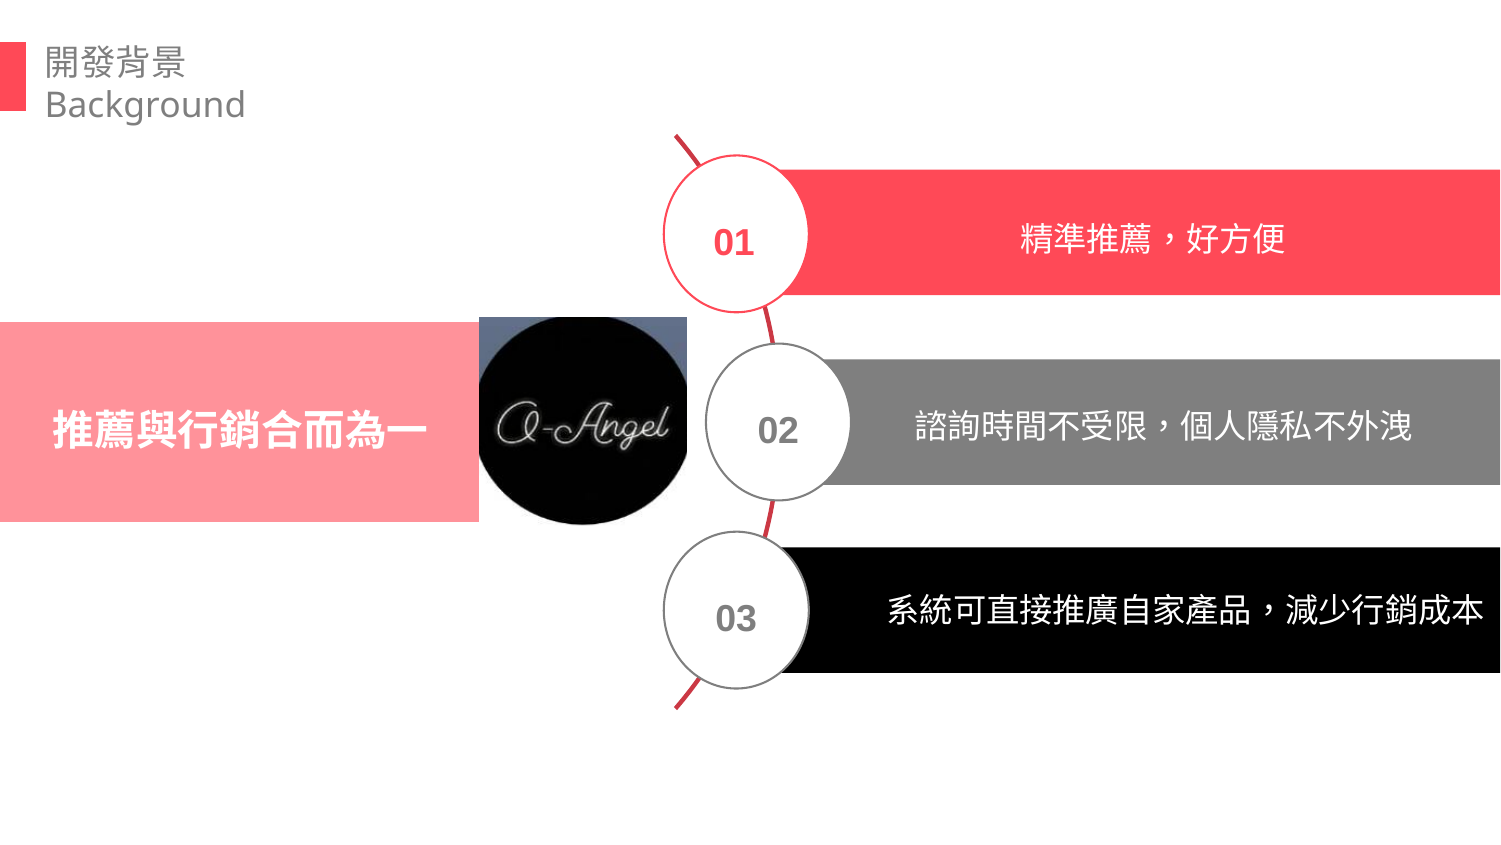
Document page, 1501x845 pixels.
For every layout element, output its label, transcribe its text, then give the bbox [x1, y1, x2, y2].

text_box 推薦與行銷合而為一 [36, 386, 446, 457]
text_box 諮詢時間不受限，個人隱私不外洩 [832, 390, 1496, 453]
text_box 02 [730, 389, 827, 491]
picture [479, 317, 687, 526]
text_box [663, 531, 1501, 673]
text_box 開發背景 Background [29, 32, 314, 134]
text_box 01 [685, 201, 783, 302]
text_box 03 [687, 577, 785, 678]
text_box [0, 322, 479, 522]
text_box [700, 678, 773, 689]
text_box 系統可直接推廣自家產品，減少行銷成本 [865, 574, 1501, 637]
text_box [744, 491, 813, 501]
text_box [705, 343, 1501, 485]
text_box [663, 155, 1501, 296]
text_box 精準推薦，好方便 [832, 203, 1475, 266]
text_box [700, 302, 773, 313]
